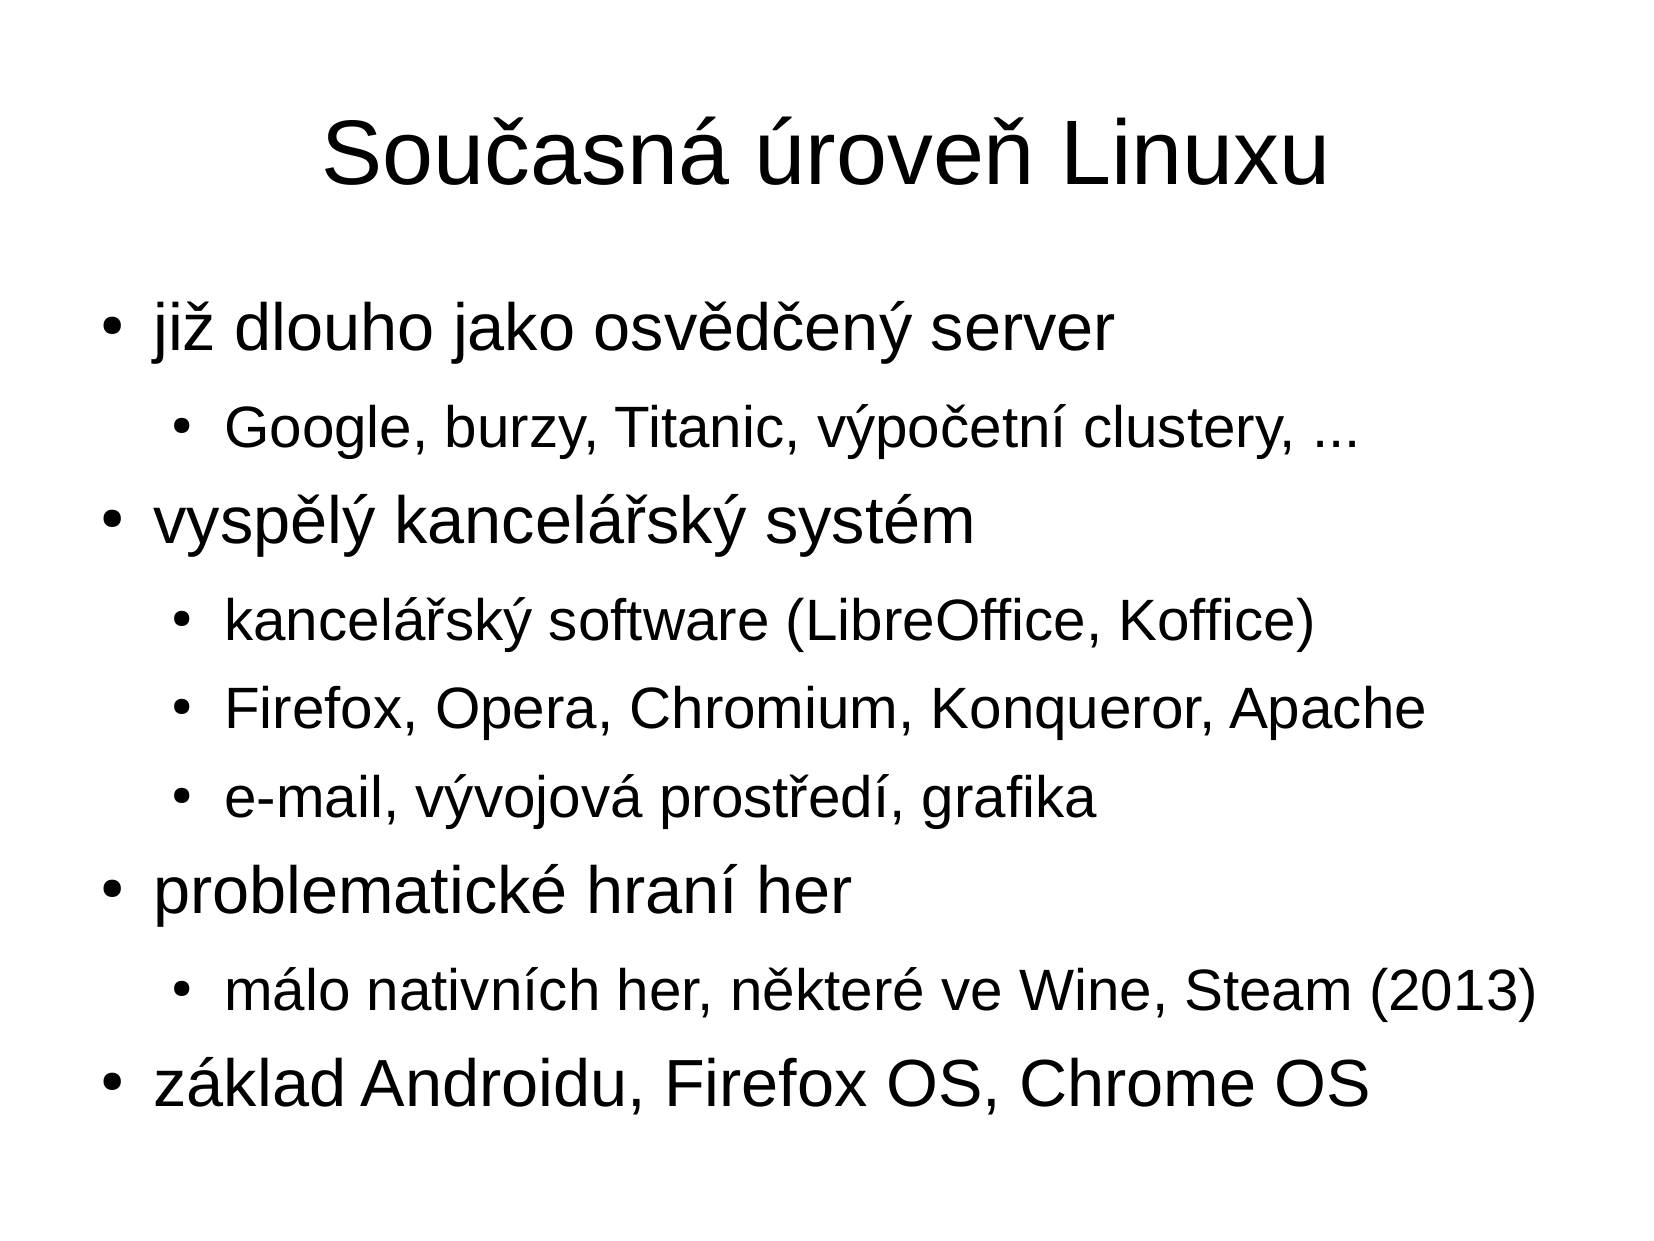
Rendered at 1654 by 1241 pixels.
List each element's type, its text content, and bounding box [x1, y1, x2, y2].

list již dlouho jako osvědčený server Google, burzy, Titanic, výpočetní clustery, ... vyspělý kancelářský systém kancelářský software (LibreOffice, Koffice) Firefox, Opera, Chromium, Konqueror, Apache e-mail, vývojová prostředí, grafika problematické hraní her málo nativních her, některé ve Wine, Steam (2013) základ Androidu, Firefox OS, Chrome OS [82, 290, 1654, 1122]
title Současná úroveň Linuxu [82, 56, 1571, 250]
